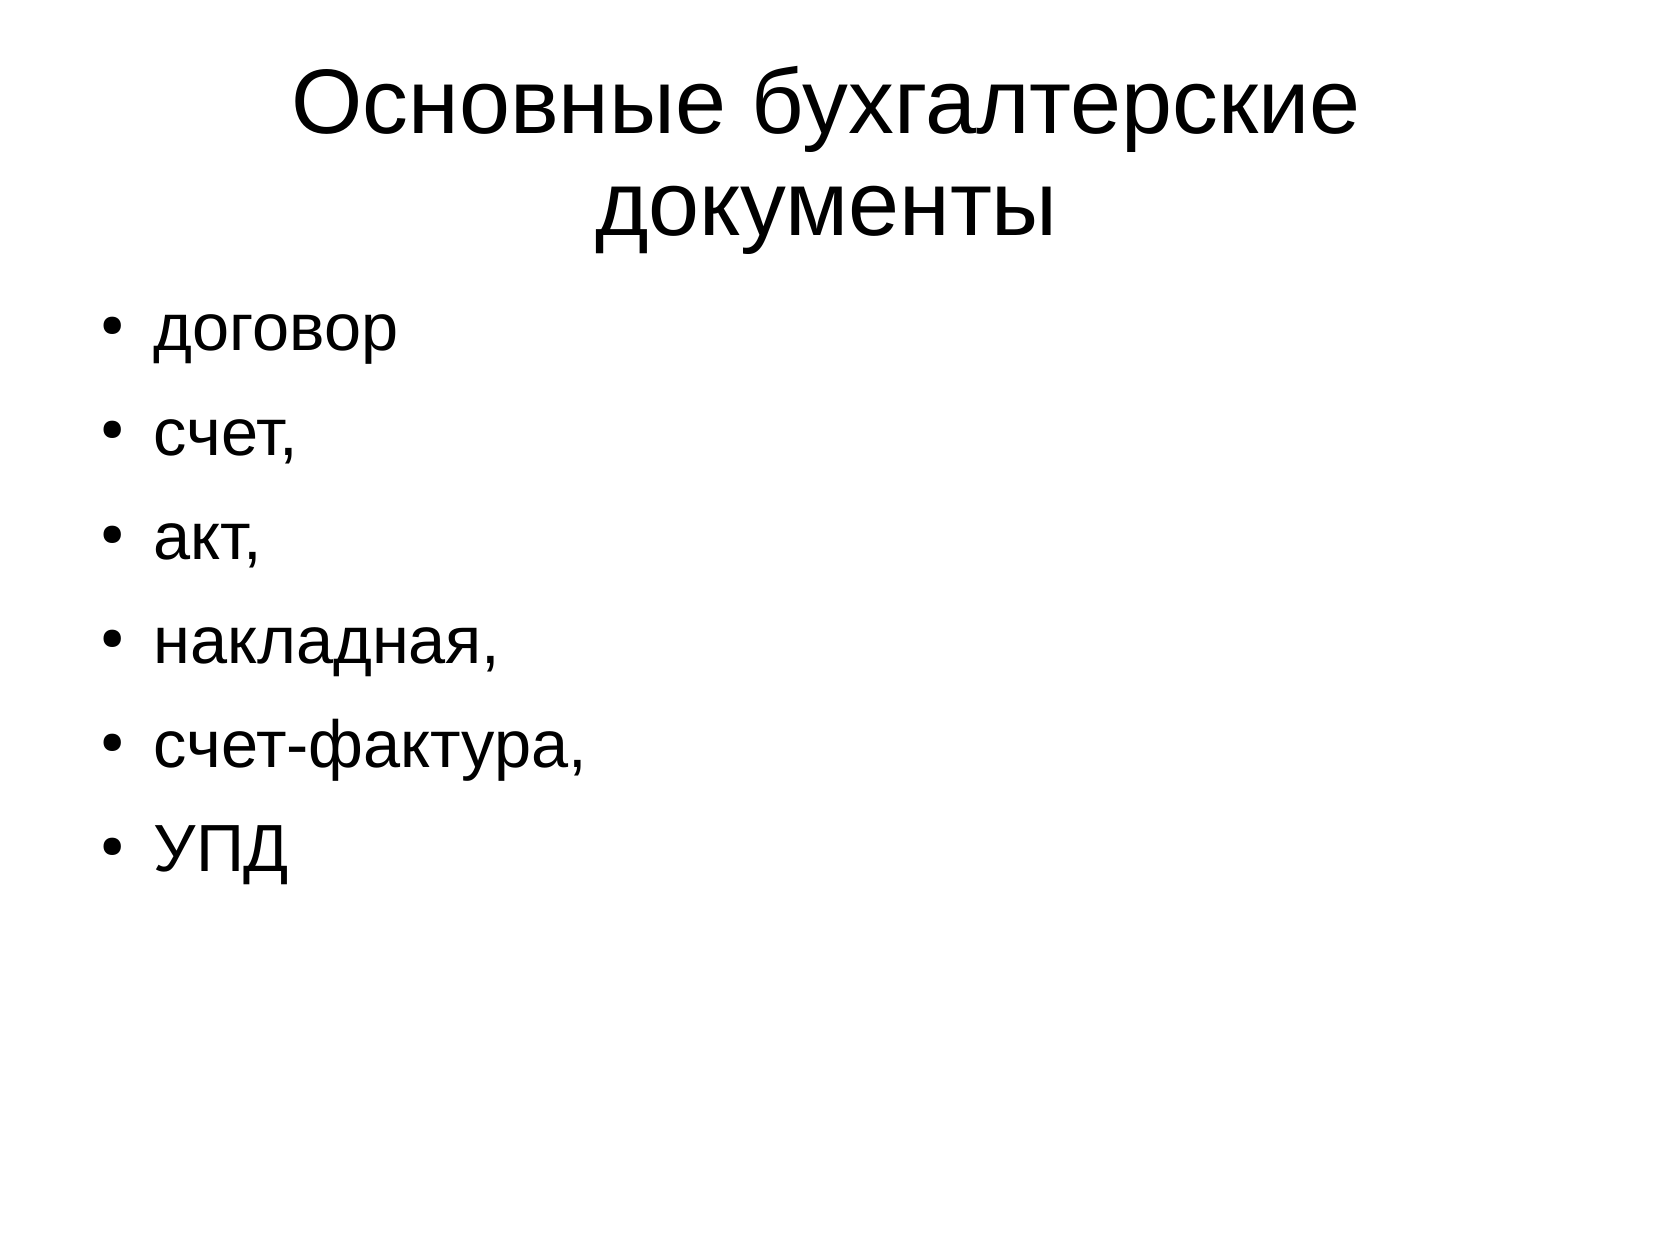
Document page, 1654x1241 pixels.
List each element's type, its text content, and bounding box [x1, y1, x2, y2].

list договор счет, акт, накладная, счет-фактура, УПД [82, 290, 1571, 1109]
title Основные бухгалтерские документы [82, 49, 1571, 257]
